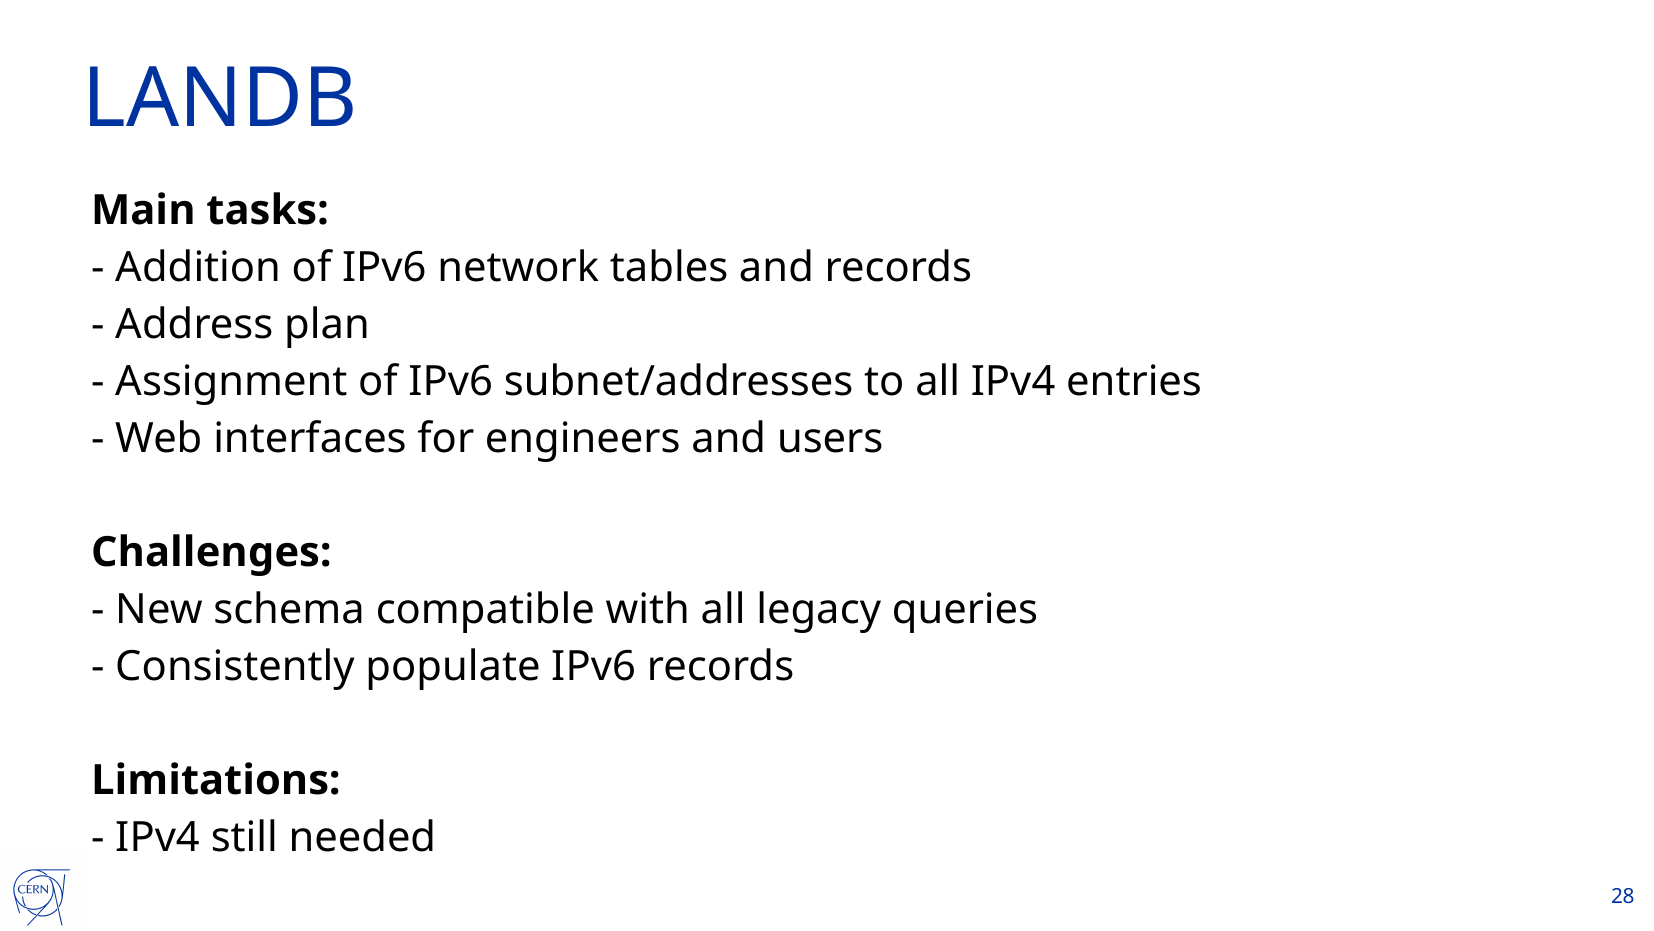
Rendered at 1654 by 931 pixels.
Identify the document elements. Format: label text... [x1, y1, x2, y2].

picture [0, 850, 76, 931]
title LANDB [82, 37, 1571, 193]
text_box Main tasks: - Addition of IPv6 network tables and records - Address plan - Assignment of IPv6 subnet/addresses to all IPv4 entries - Web interfaces for engineers and users Challenges: - New schema compatible with all legacy queries - Consistently populate IPv6 records Limitations: - IPv4 still needed [76, 172, 1601, 931]
